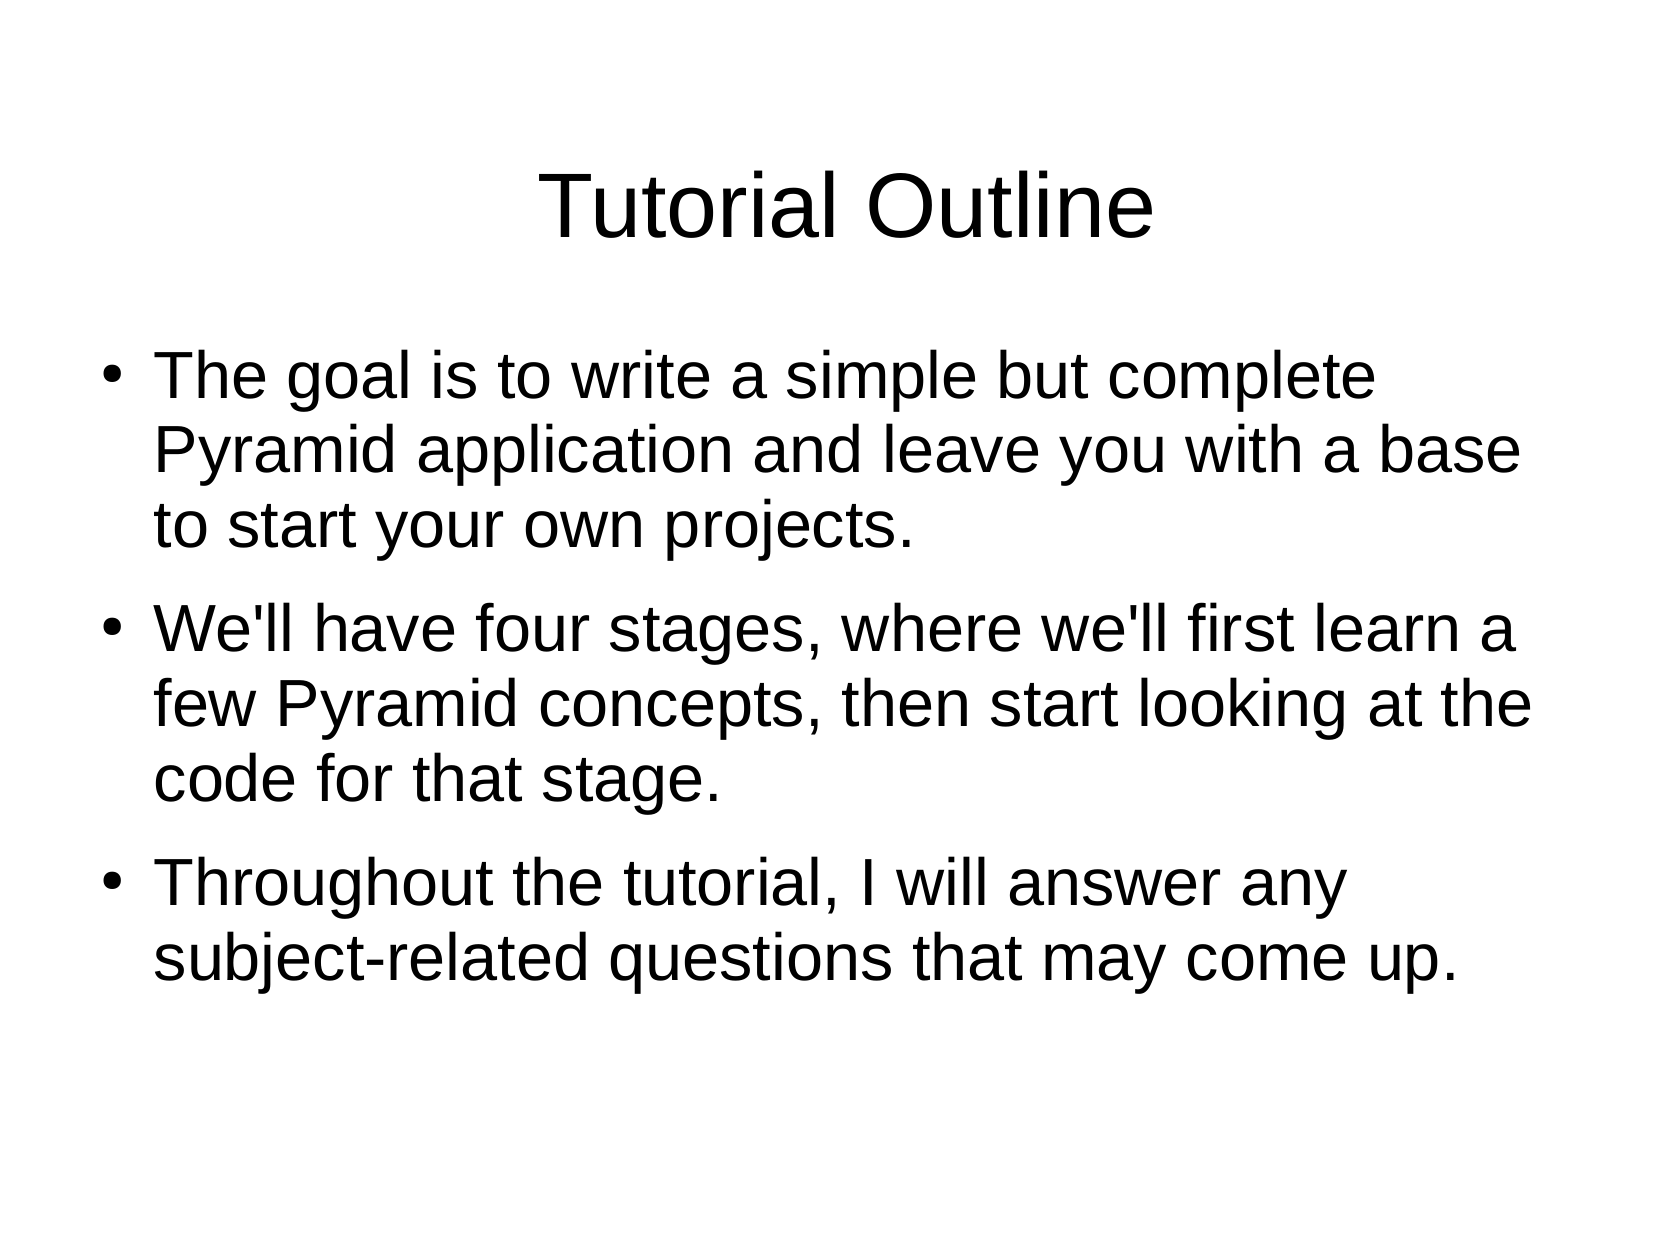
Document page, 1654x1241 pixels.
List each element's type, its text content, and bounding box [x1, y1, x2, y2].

list The goal is to write a simple but complete Pyramid application and leave you with a base to start your own projects. We'll have four stages, where we'll first learn a few Pyramid concepts, then start looking at the code for that stage. Throughout the tutorial, I will answer any subject-related questions that may come up. [82, 337, 1571, 1157]
title Tutorial Outline [82, 112, 1612, 301]
